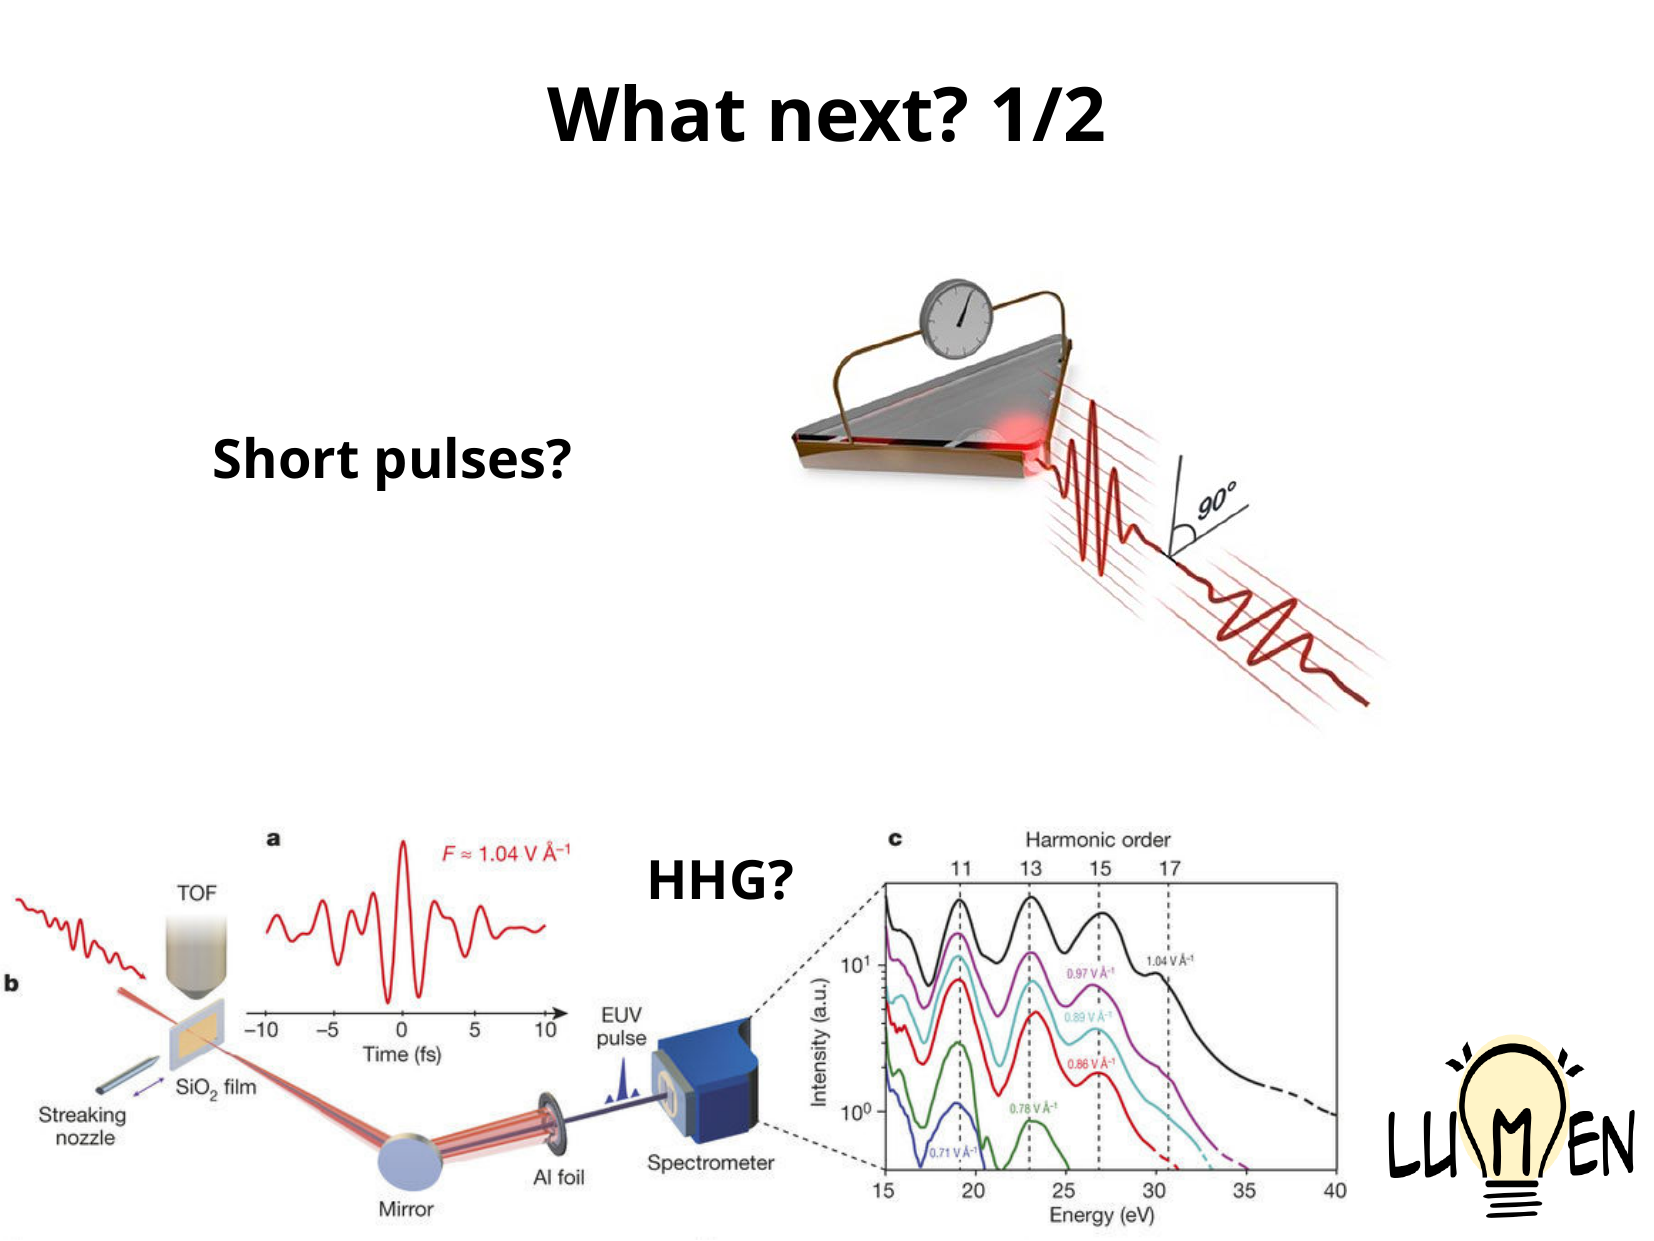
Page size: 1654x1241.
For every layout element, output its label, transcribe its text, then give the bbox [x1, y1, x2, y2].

title What next? 1/2 [23, 12, 1630, 213]
picture [767, 271, 1406, 745]
text_box Short pulses? [165, 413, 620, 503]
picture [1381, 1027, 1642, 1225]
picture [0, 826, 1347, 1240]
text_box HHG? [625, 811, 815, 945]
